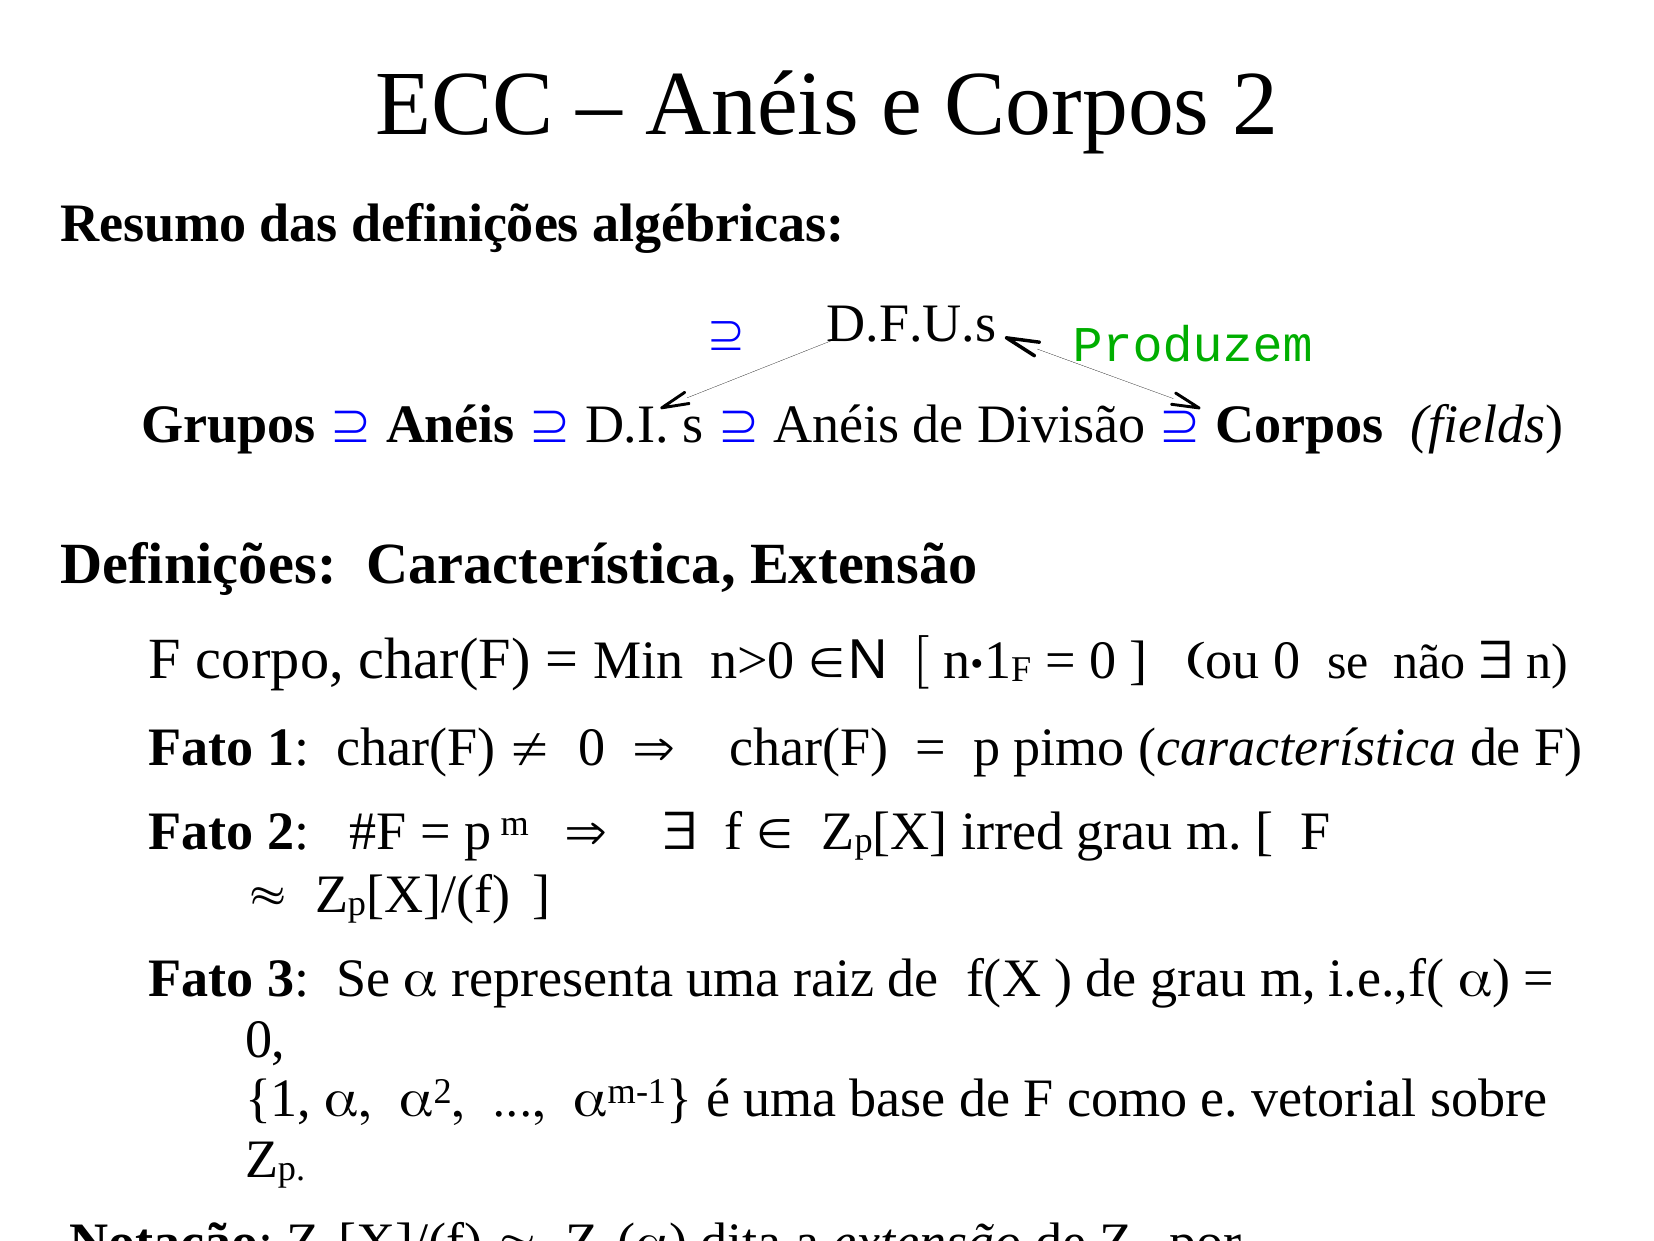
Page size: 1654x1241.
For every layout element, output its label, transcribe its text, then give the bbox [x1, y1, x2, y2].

text_box  [706, 316, 775, 402]
text_box Produzem [1072, 319, 1485, 405]
text_box Resumo das definições algébricas: D.F.U.s Grupos  Anéis  D.I. s  Anéis de Divisão  Corpos (fields) Definições: Característica, Extensão F corpo, char(F) = Min n>0 ÎN [ n.1F = 0 ] ou 0senão $ n) Fato 1: char(F) 0 char(F) = p pimo (característica de F) Fato 2: #F = p m $ f ÎZp[X] irred grau m. [F Zp[X]/(f) ] Fato 3: Se  representa uma raiz de f(X ) de grau m, i.e.,f( ) = 0, {1, 2m-1} é uma base de F como e. vetorial sobre Zp. Notação: Zp[X]/(f) Zp() dita a extensão de Zp por X [60, 193, 1591, 1241]
title ECC – Anéis e Corpos 2 [121, 0, 1534, 208]
